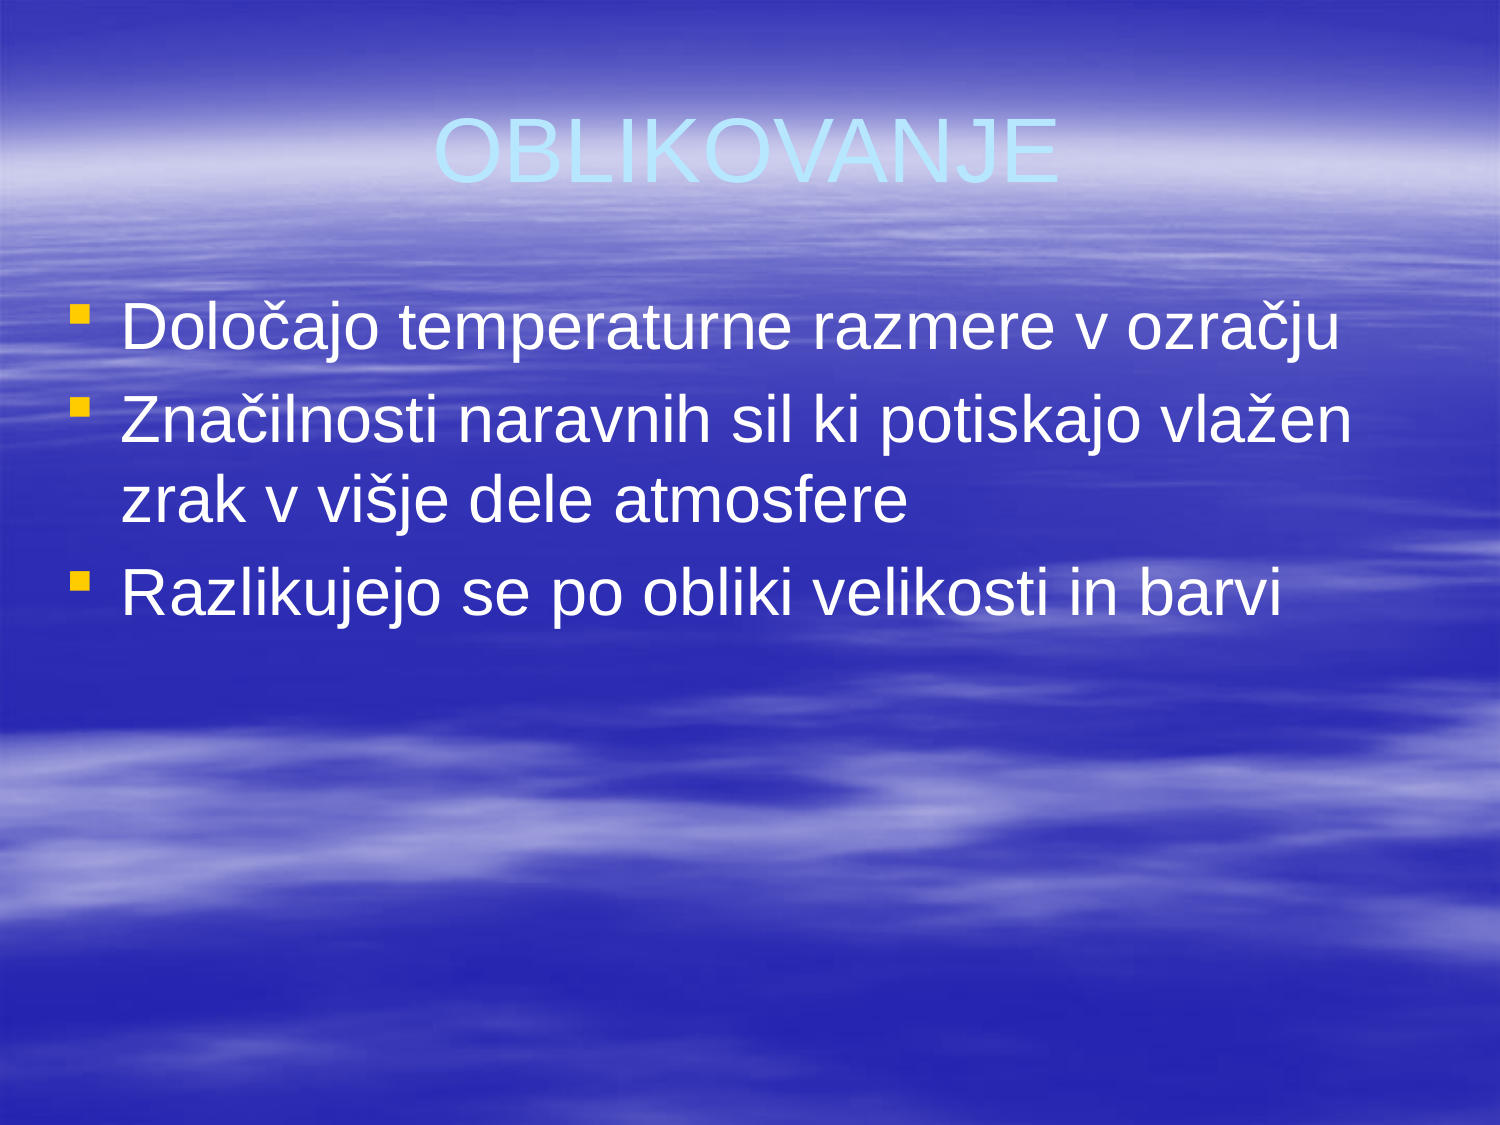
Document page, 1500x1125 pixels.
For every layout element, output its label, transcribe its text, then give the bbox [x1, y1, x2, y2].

title OBLIKOVANJE [49, 37, 1446, 255]
picture [0, 0, 1500, 1125]
list Določajo temperaturne razmere v ozračju Značilnosti naravnih sil ki potiskajo vlažen zrak v višje dele atmosfere Razlikujejo se po obliki velikosti in barvi [49, 275, 1451, 1001]
